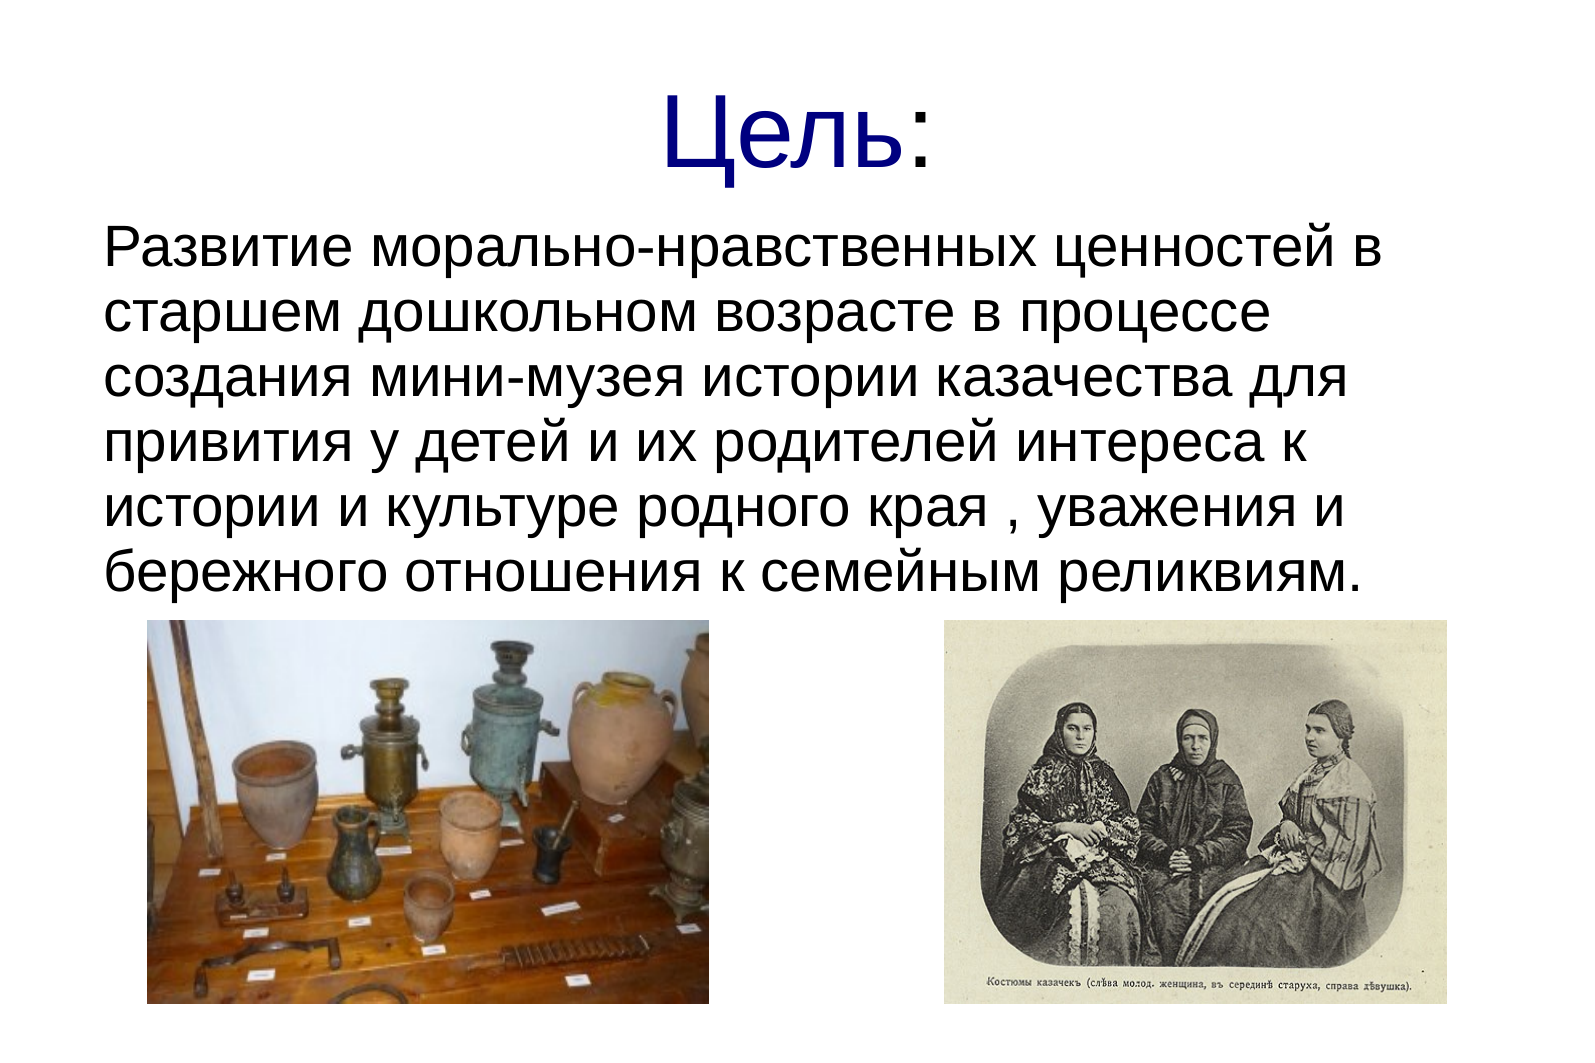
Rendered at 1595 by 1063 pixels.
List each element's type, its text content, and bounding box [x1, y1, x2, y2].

text_box Развитие морально-нравственных ценностей в старшем дошкольном возрасте в процессе создания мини-музея истории казачества для привития у детей и их родителей интереса к истории и культуре родного края , уважения и бережного отношения к семейным реликвиям. [88, 206, 1477, 611]
picture [944, 620, 1447, 1004]
title Цель: [79, 49, 1515, 213]
picture [147, 620, 709, 1004]
